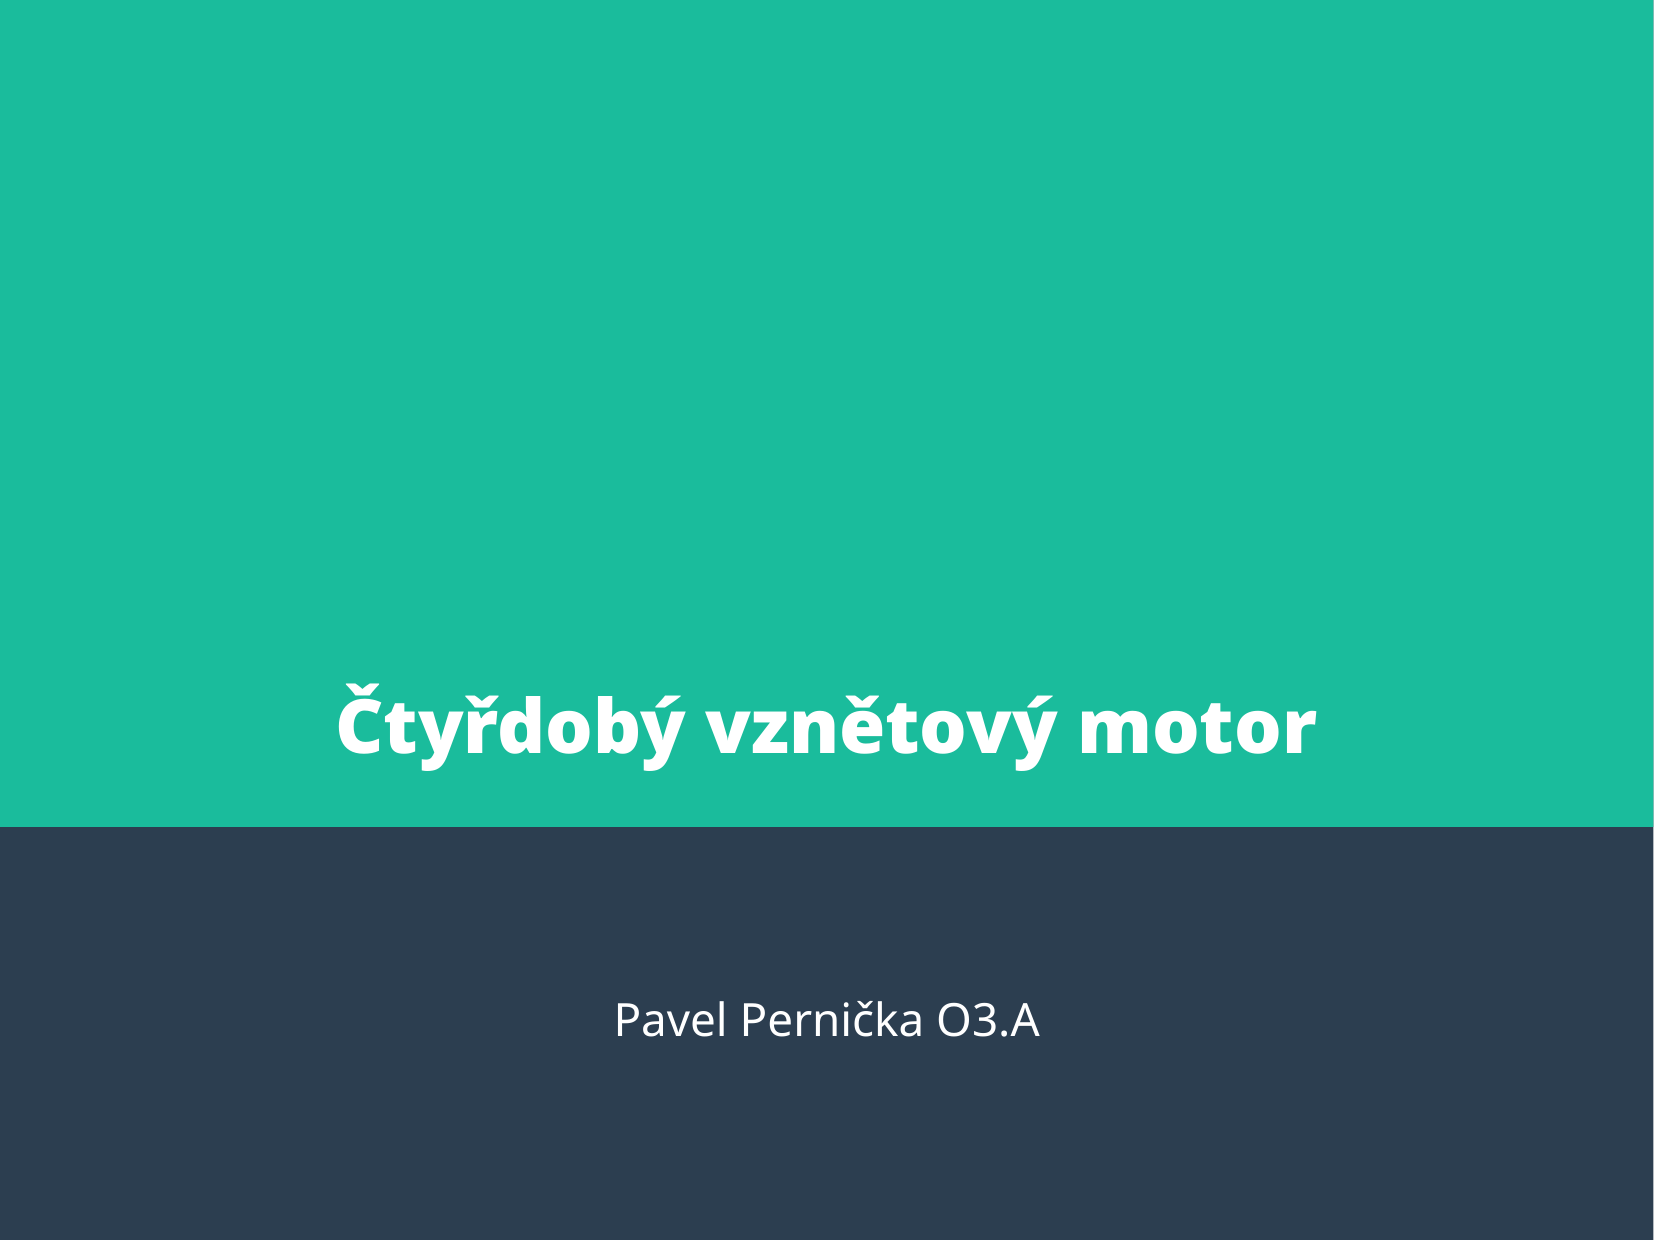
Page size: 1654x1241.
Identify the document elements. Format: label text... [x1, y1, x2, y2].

subtitle Pavel Pernička O3.A [59, 856, 1595, 1182]
title Čtyřdobý vznětový motor [59, 620, 1595, 778]
